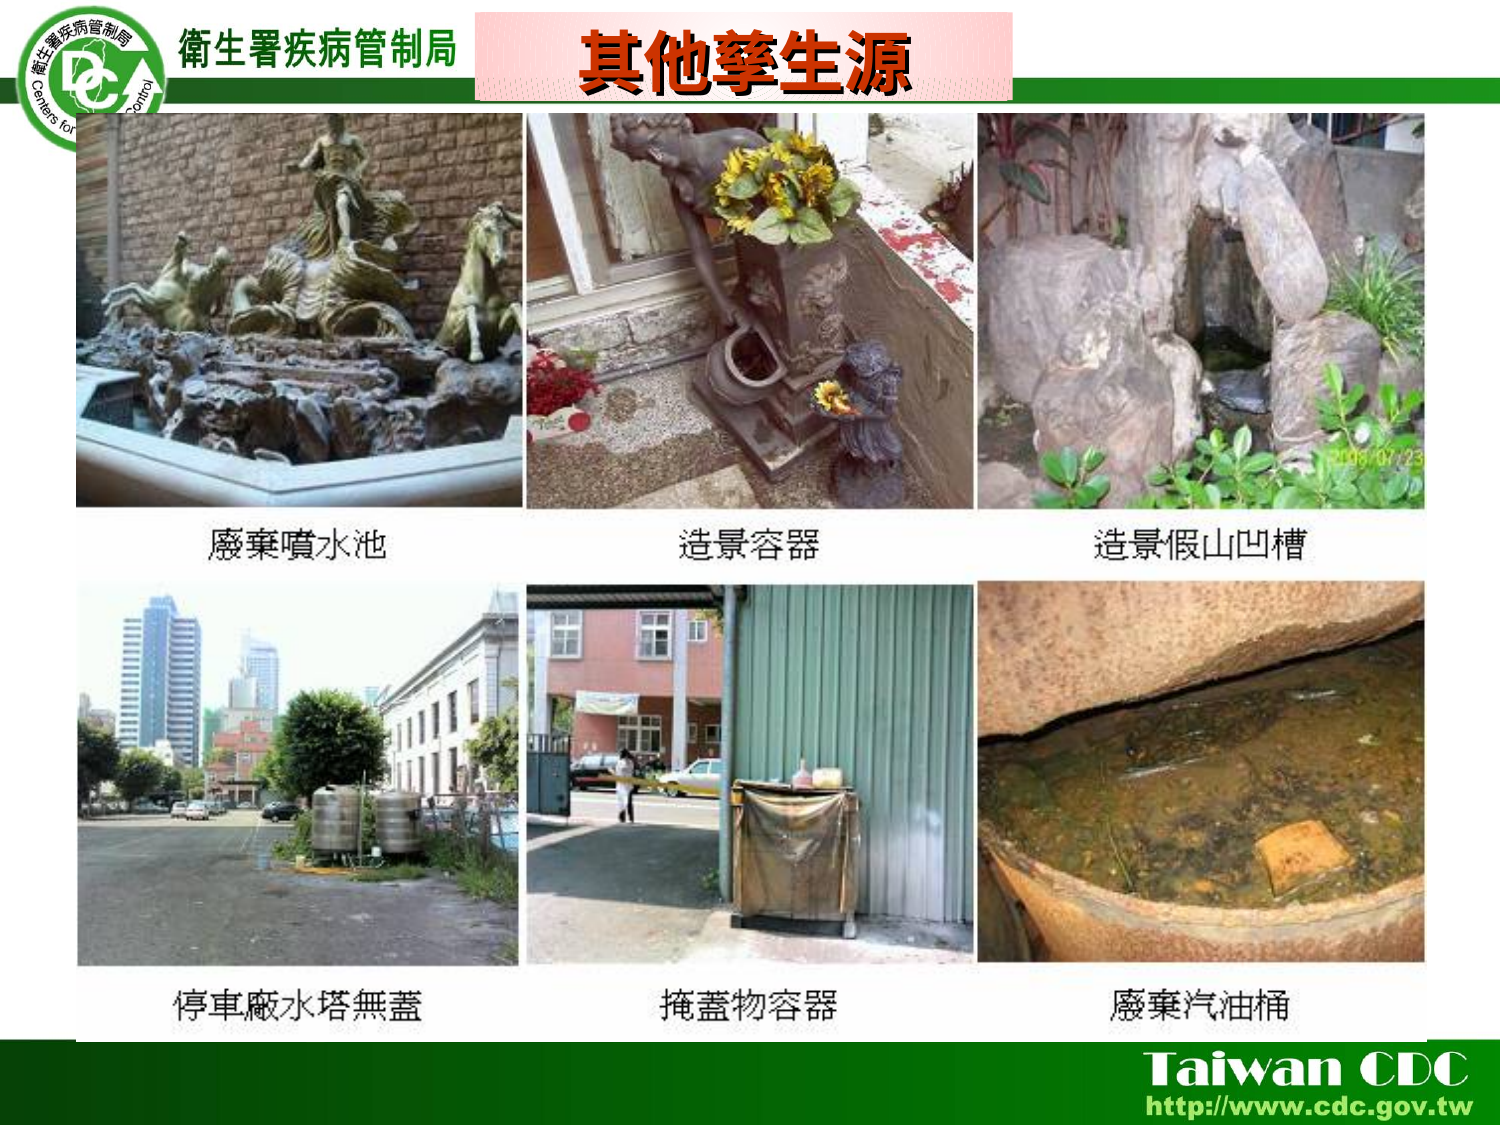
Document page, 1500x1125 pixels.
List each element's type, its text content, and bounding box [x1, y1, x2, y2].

picture [76, 113, 1427, 1042]
text_box [1175, 987, 1488, 1063]
text_box 其他孳生源 [475, 13, 1013, 100]
